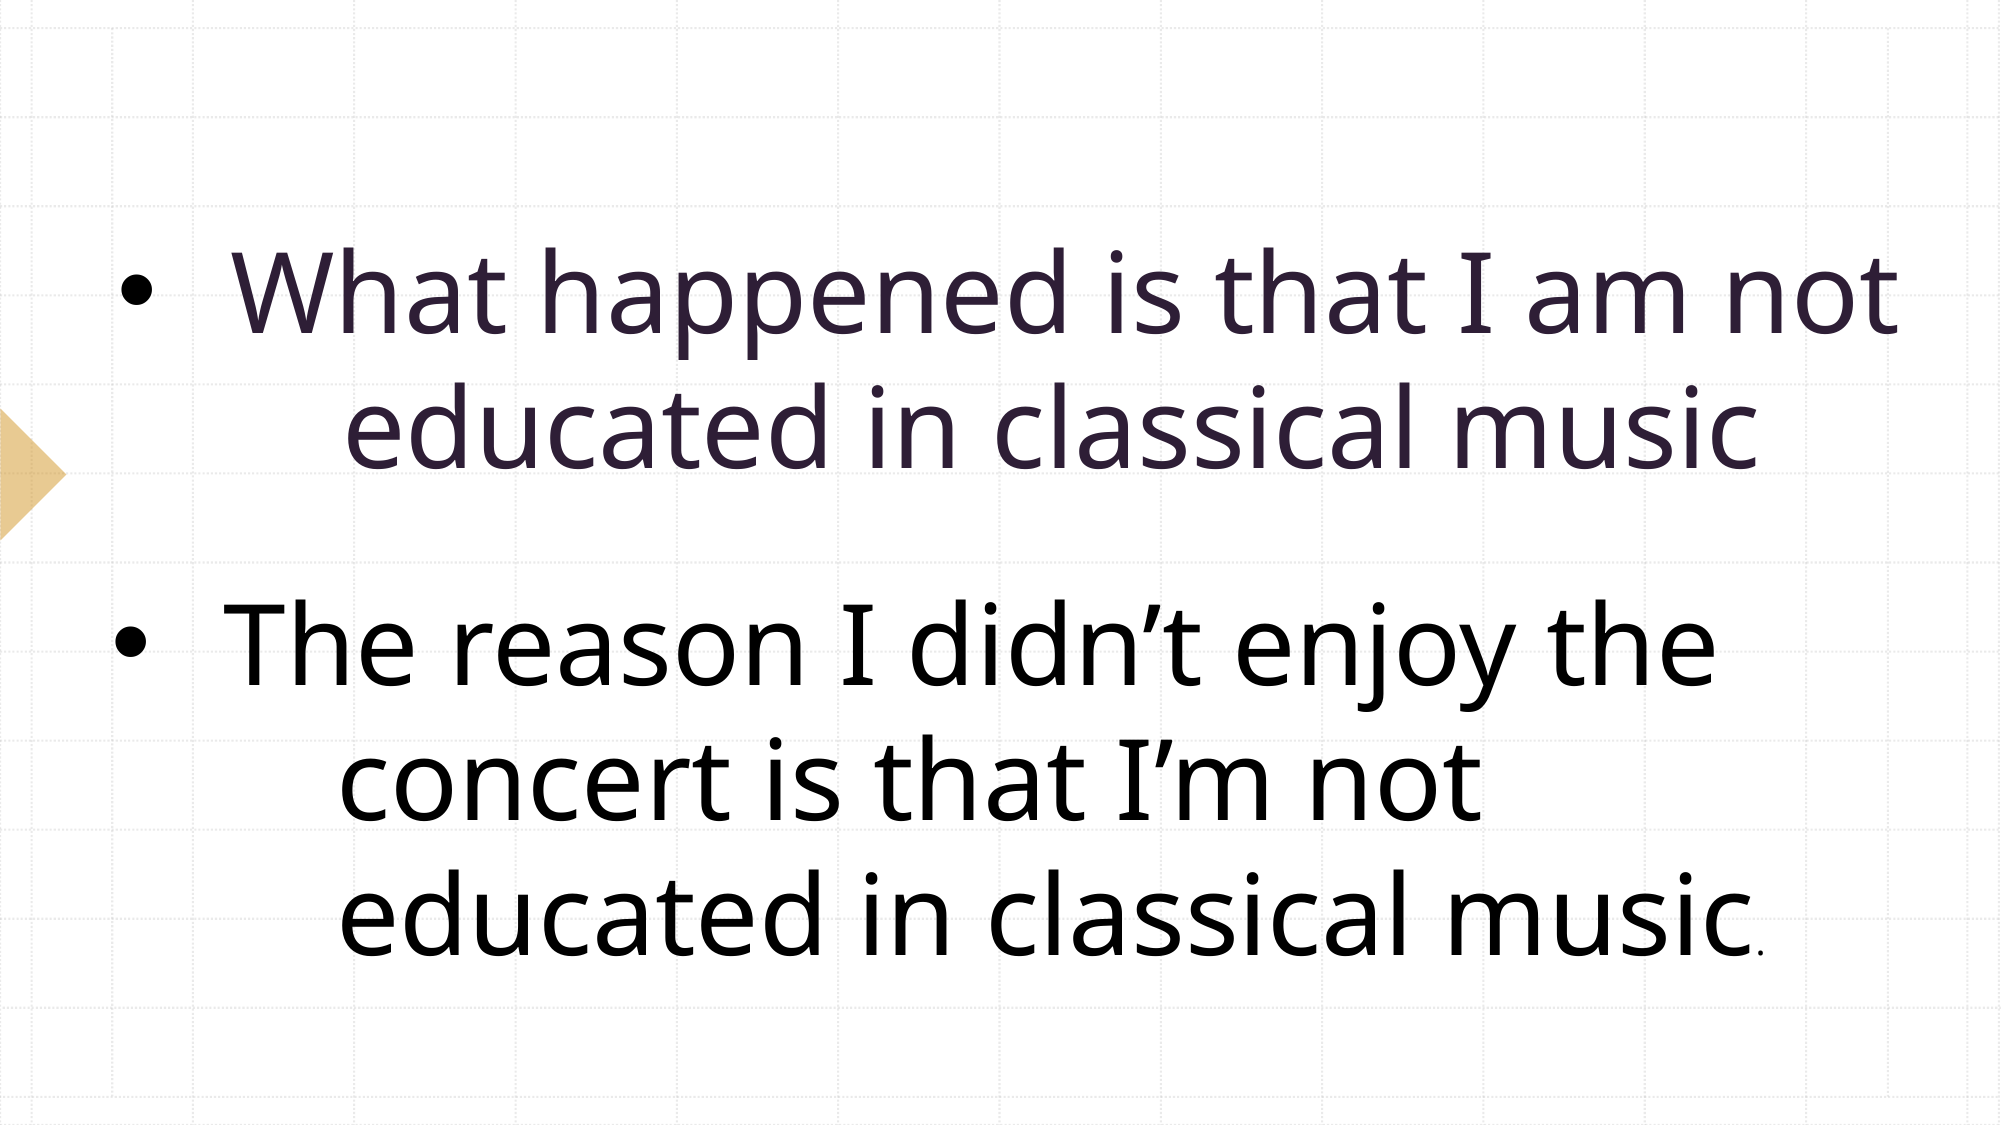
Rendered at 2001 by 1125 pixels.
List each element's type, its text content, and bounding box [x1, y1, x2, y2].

title What happened is that I am not educated in classical music [102, 176, 1940, 499]
text_box The reason I didn’t enjoy the concert is that I’m not educated in classical music. [96, 565, 1939, 990]
